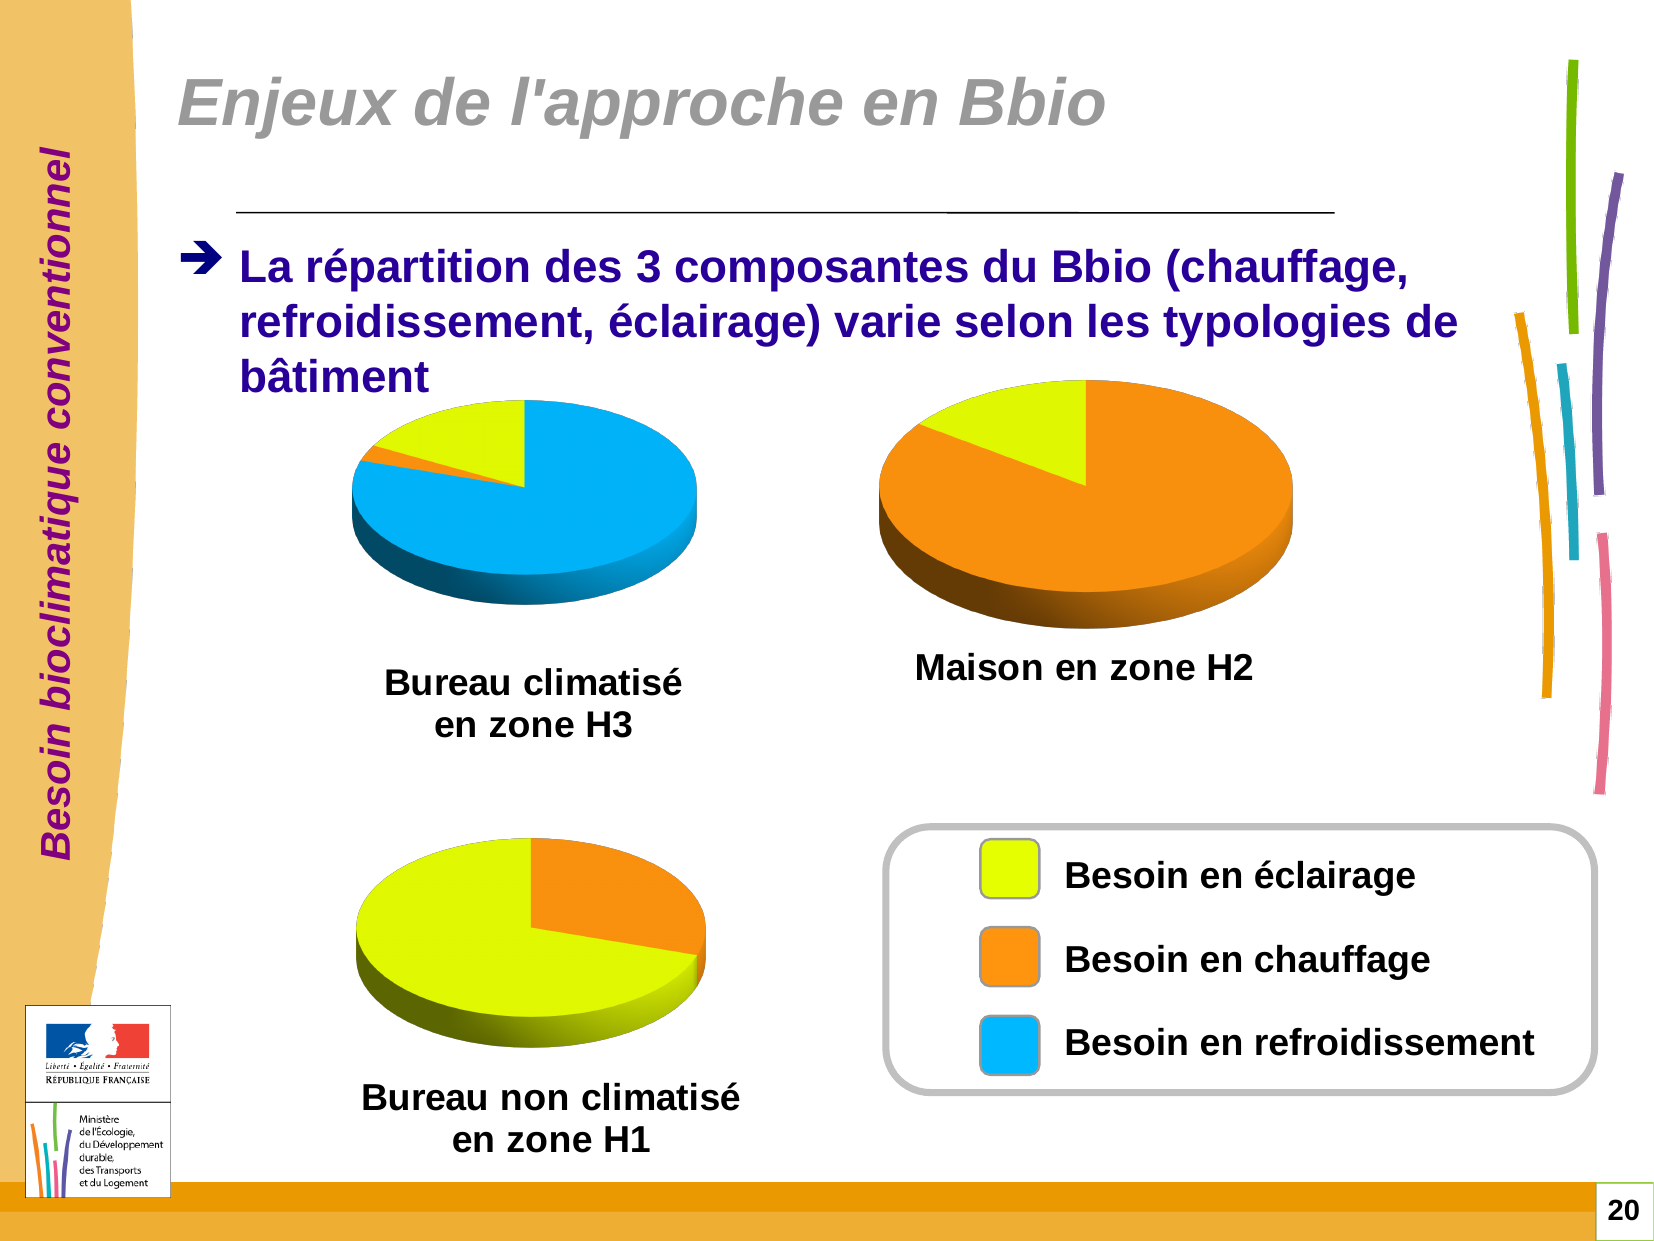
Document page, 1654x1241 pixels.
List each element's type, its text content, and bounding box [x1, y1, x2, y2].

chart [832, 360, 1341, 736]
picture [0, 0, 1654, 1241]
text_box Besoin en éclairage Besoin en chauffage Besoin en refroidissement [885, 826, 1595, 1093]
text_box Besoin bioclimatique conventionnel [11, 47, 101, 963]
chart [271, 329, 768, 1176]
list La répartition des 3 composantes du Bbio (chauffage, refroidissement, éclairage) varie selon les typologies de bâtiment [177, 236, 1536, 1241]
text_box [980, 839, 1040, 899]
text_box [980, 1015, 1040, 1075]
title Enjeux de l'approche en Bbio [177, 29, 1536, 178]
text_box [980, 927, 1040, 987]
